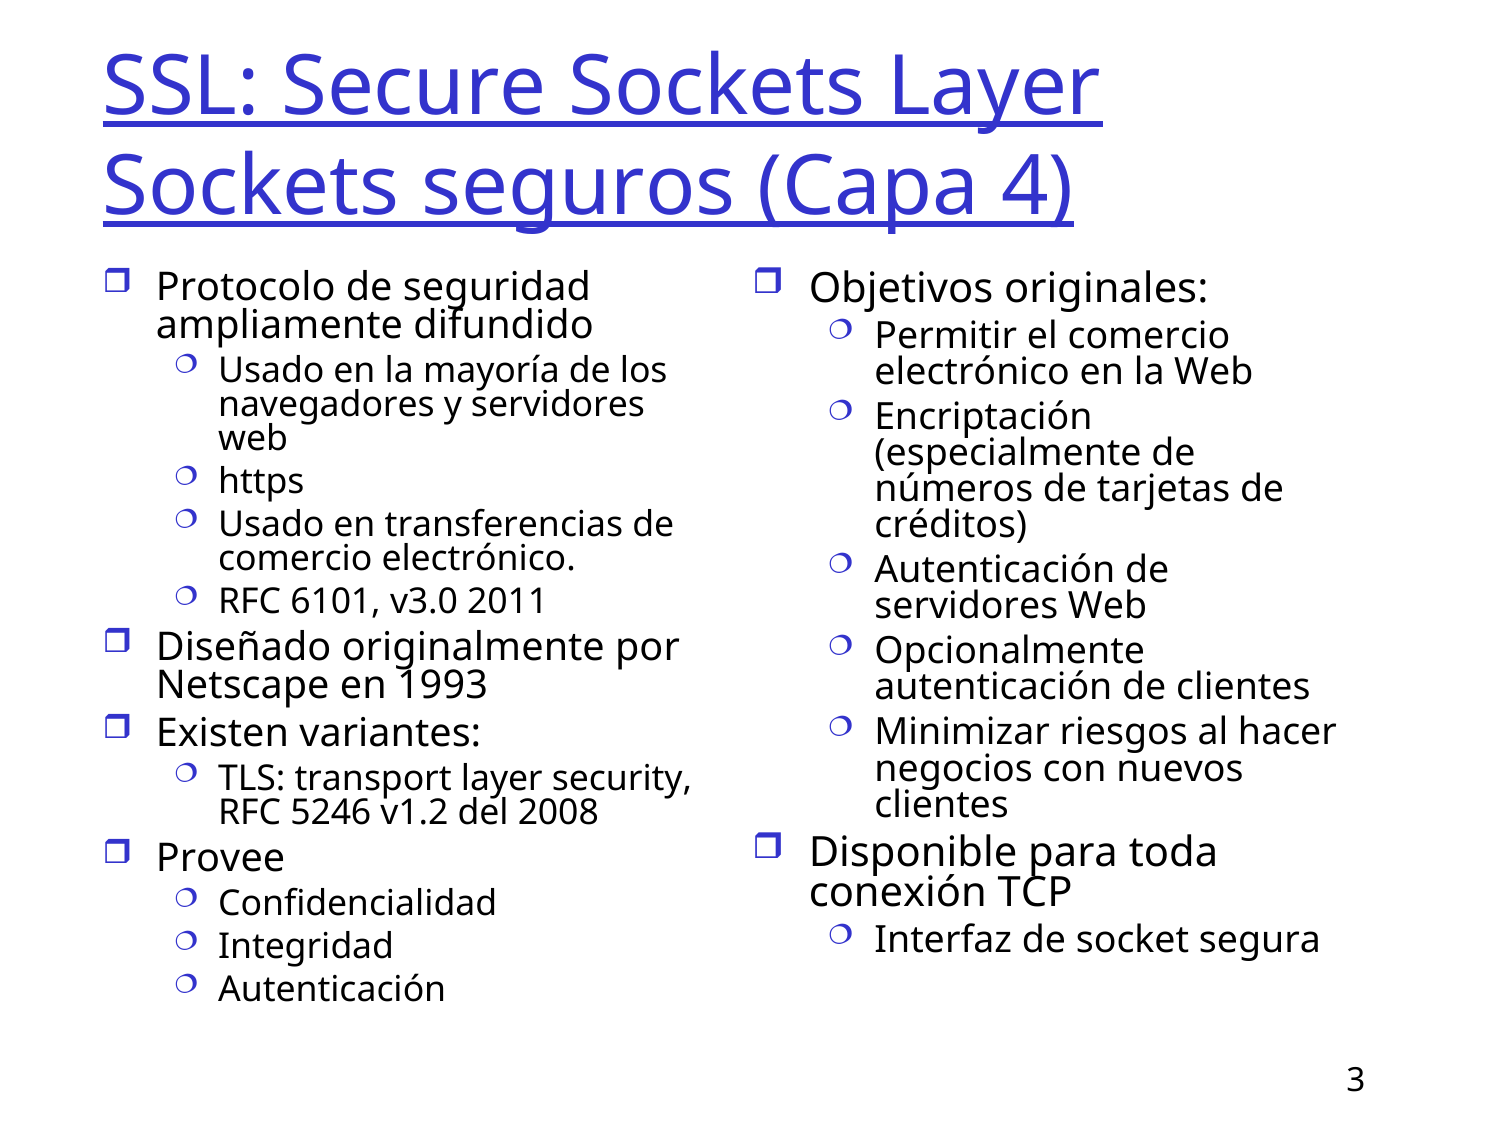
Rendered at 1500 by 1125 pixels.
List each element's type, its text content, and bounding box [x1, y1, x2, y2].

list Objetivos originales: Permitir el comercio electrónico en la Web Encriptación (especialmente de números de tarjetas de créditos) Autenticación de servidores Web Opcionalmente autenticación de clientes Minimizar riesgos al hacer negocios con nuevos clientes Disponible para toda conexión TCP Interfaz de socket segura [737, 262, 1363, 1026]
title SSL: Secure Sockets Layer Sockets seguros (Capa 4) [87, 23, 1363, 239]
list Protocolo de seguridad ampliamente difundido Usado en la mayoría de los navegadores y servidores web https Usado en transferencias de comercio electrónico. RFC 6101, v3.0 2011 Diseñado originalmente por Netscape en 1993 Existen variantes: TLS: transport layer security, RFC 5246 v1.2 del 2008 Provee Confidencialidad Integridad Autenticación [87, 262, 713, 1026]
